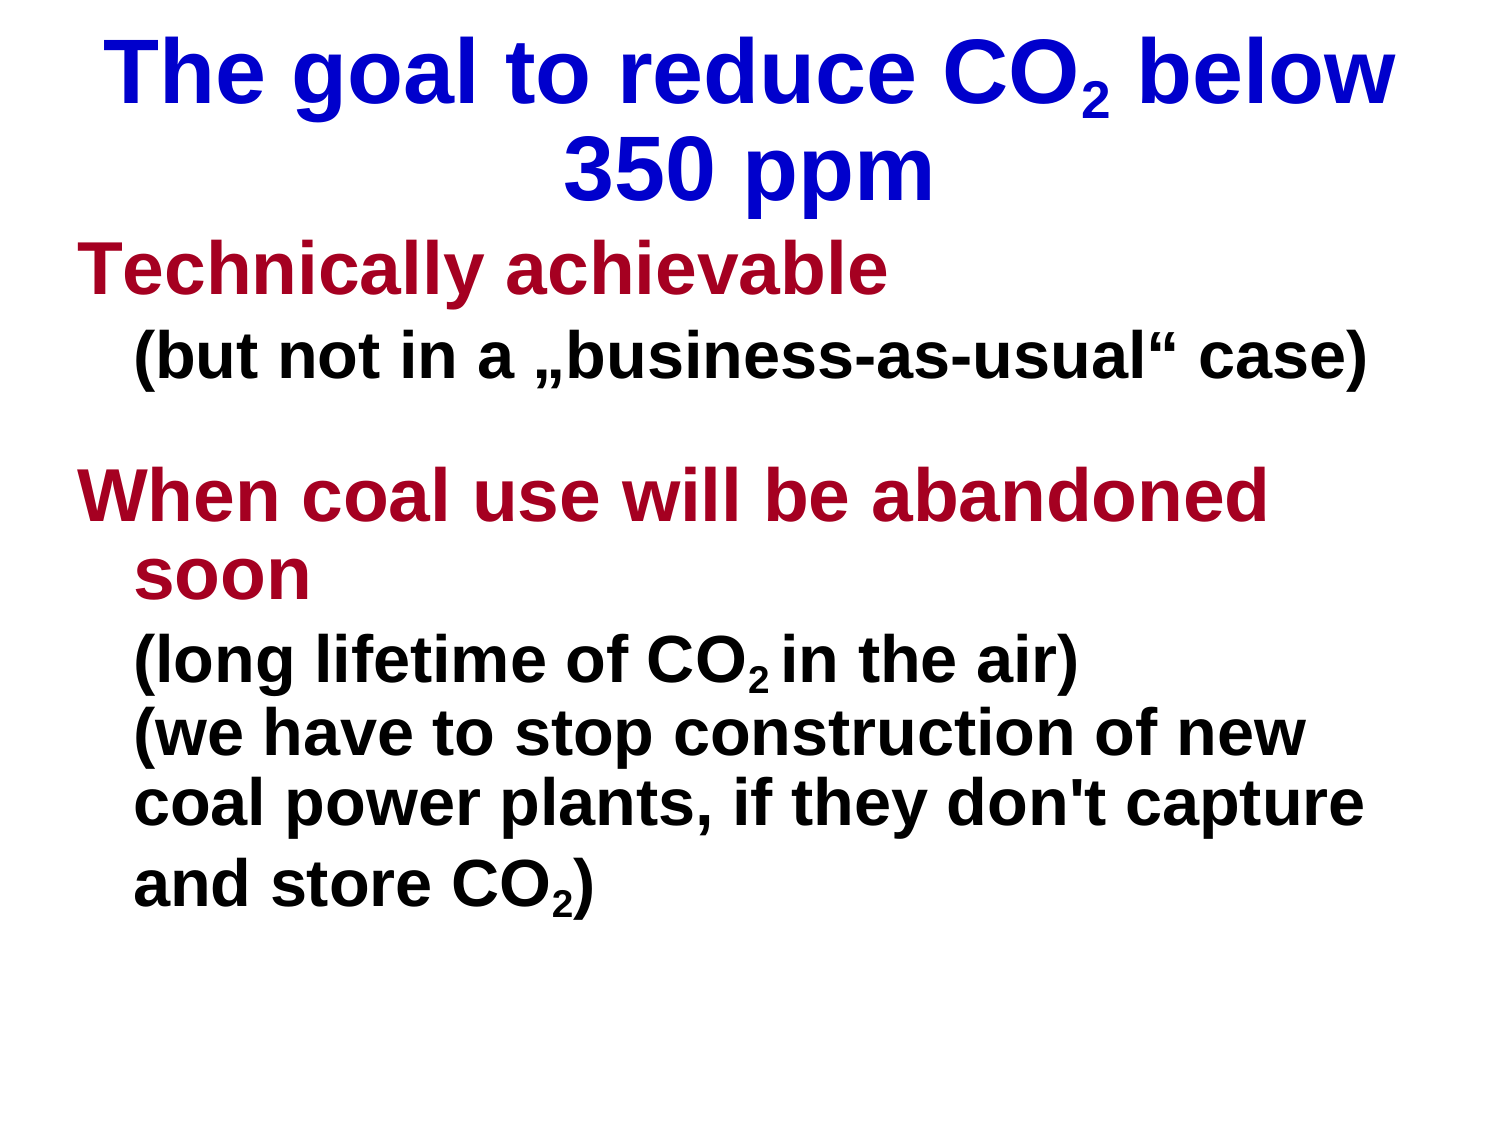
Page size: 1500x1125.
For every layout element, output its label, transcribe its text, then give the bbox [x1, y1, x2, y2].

list Technically achievable (but not in a „business-as-usual“ case)‏ When coal use will be abandoned soon (long lifetime of CO2 in the air)‏ (we have to stop construction of new coal power plants, if they don't capture and store CO2)‏ [62, 224, 1415, 967]
title The goal to reduce CO2 below 350 ppm [75, 10, 1426, 231]
